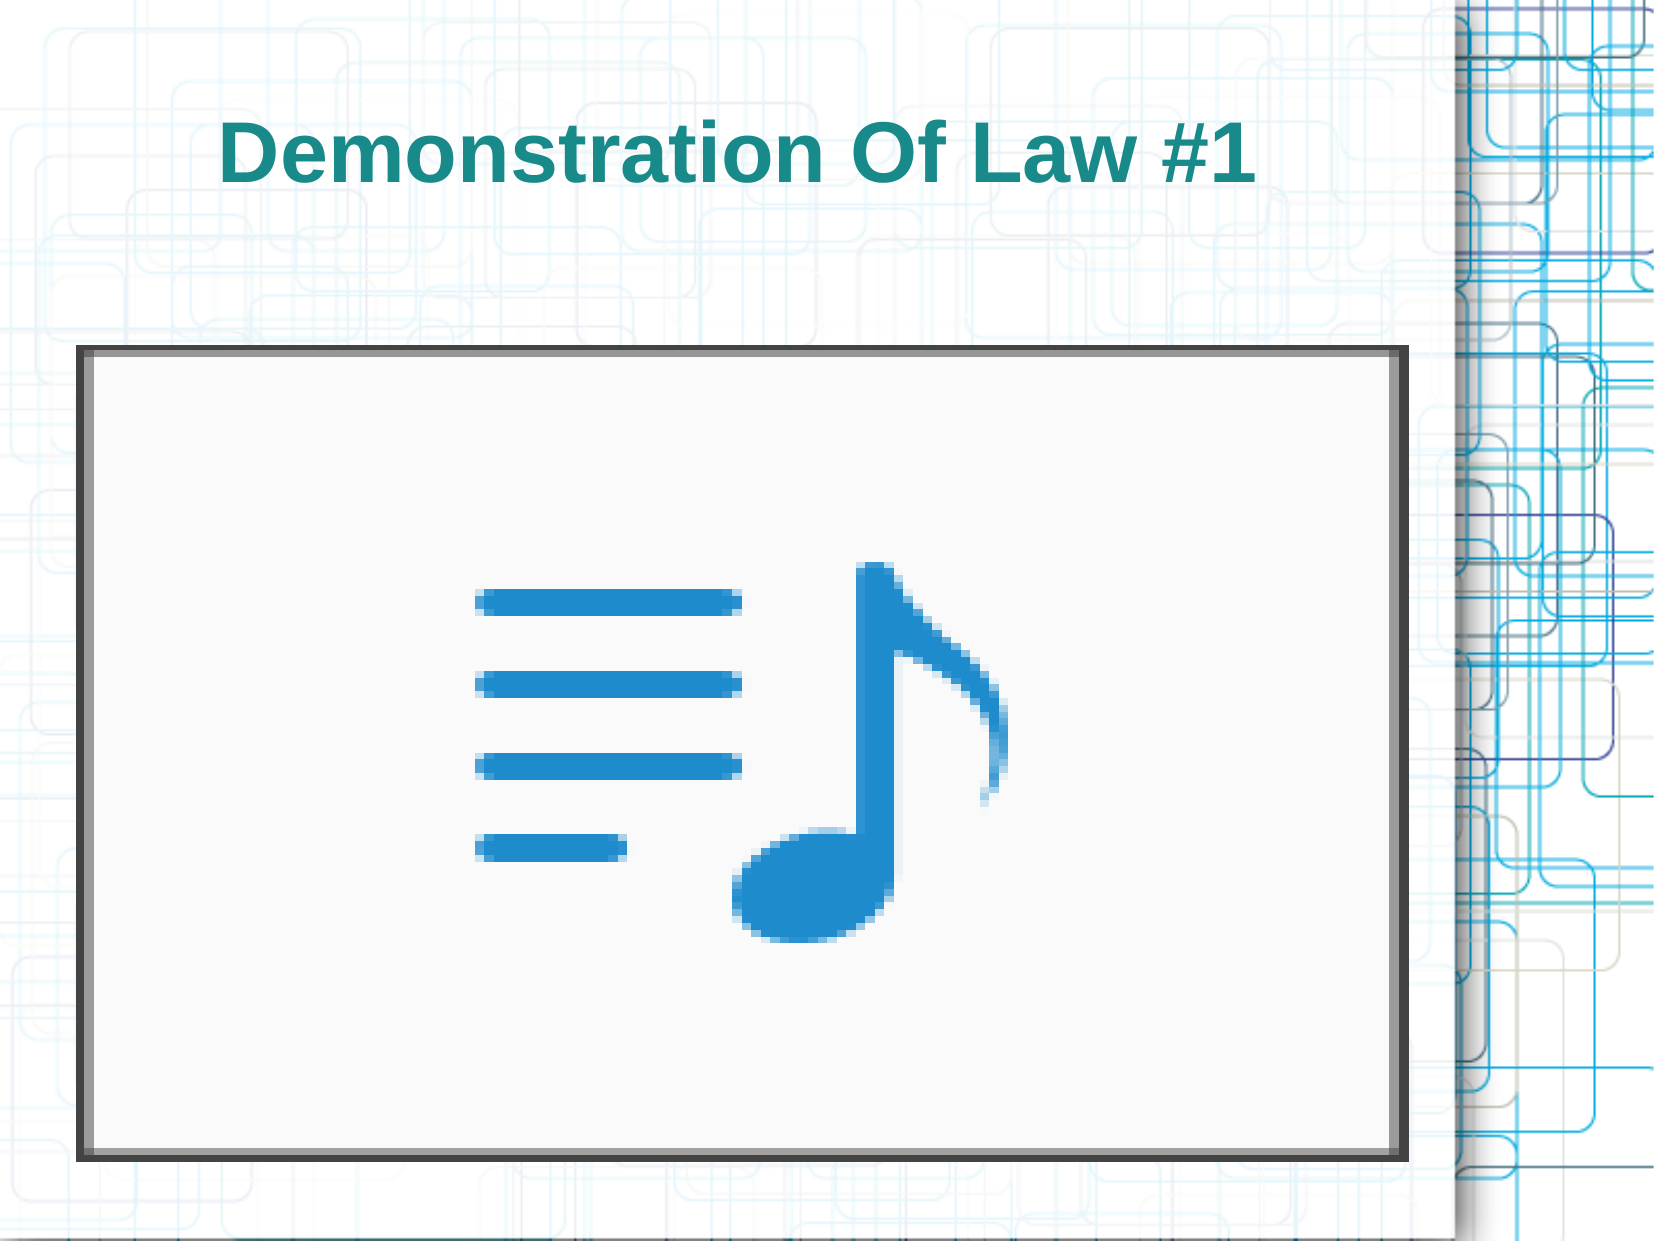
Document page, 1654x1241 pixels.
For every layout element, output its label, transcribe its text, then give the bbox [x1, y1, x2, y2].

title Demonstration Of Law #1 [59, 49, 1418, 257]
picture [0, 0, 1654, 1241]
text_box [75, 344, 1410, 1163]
